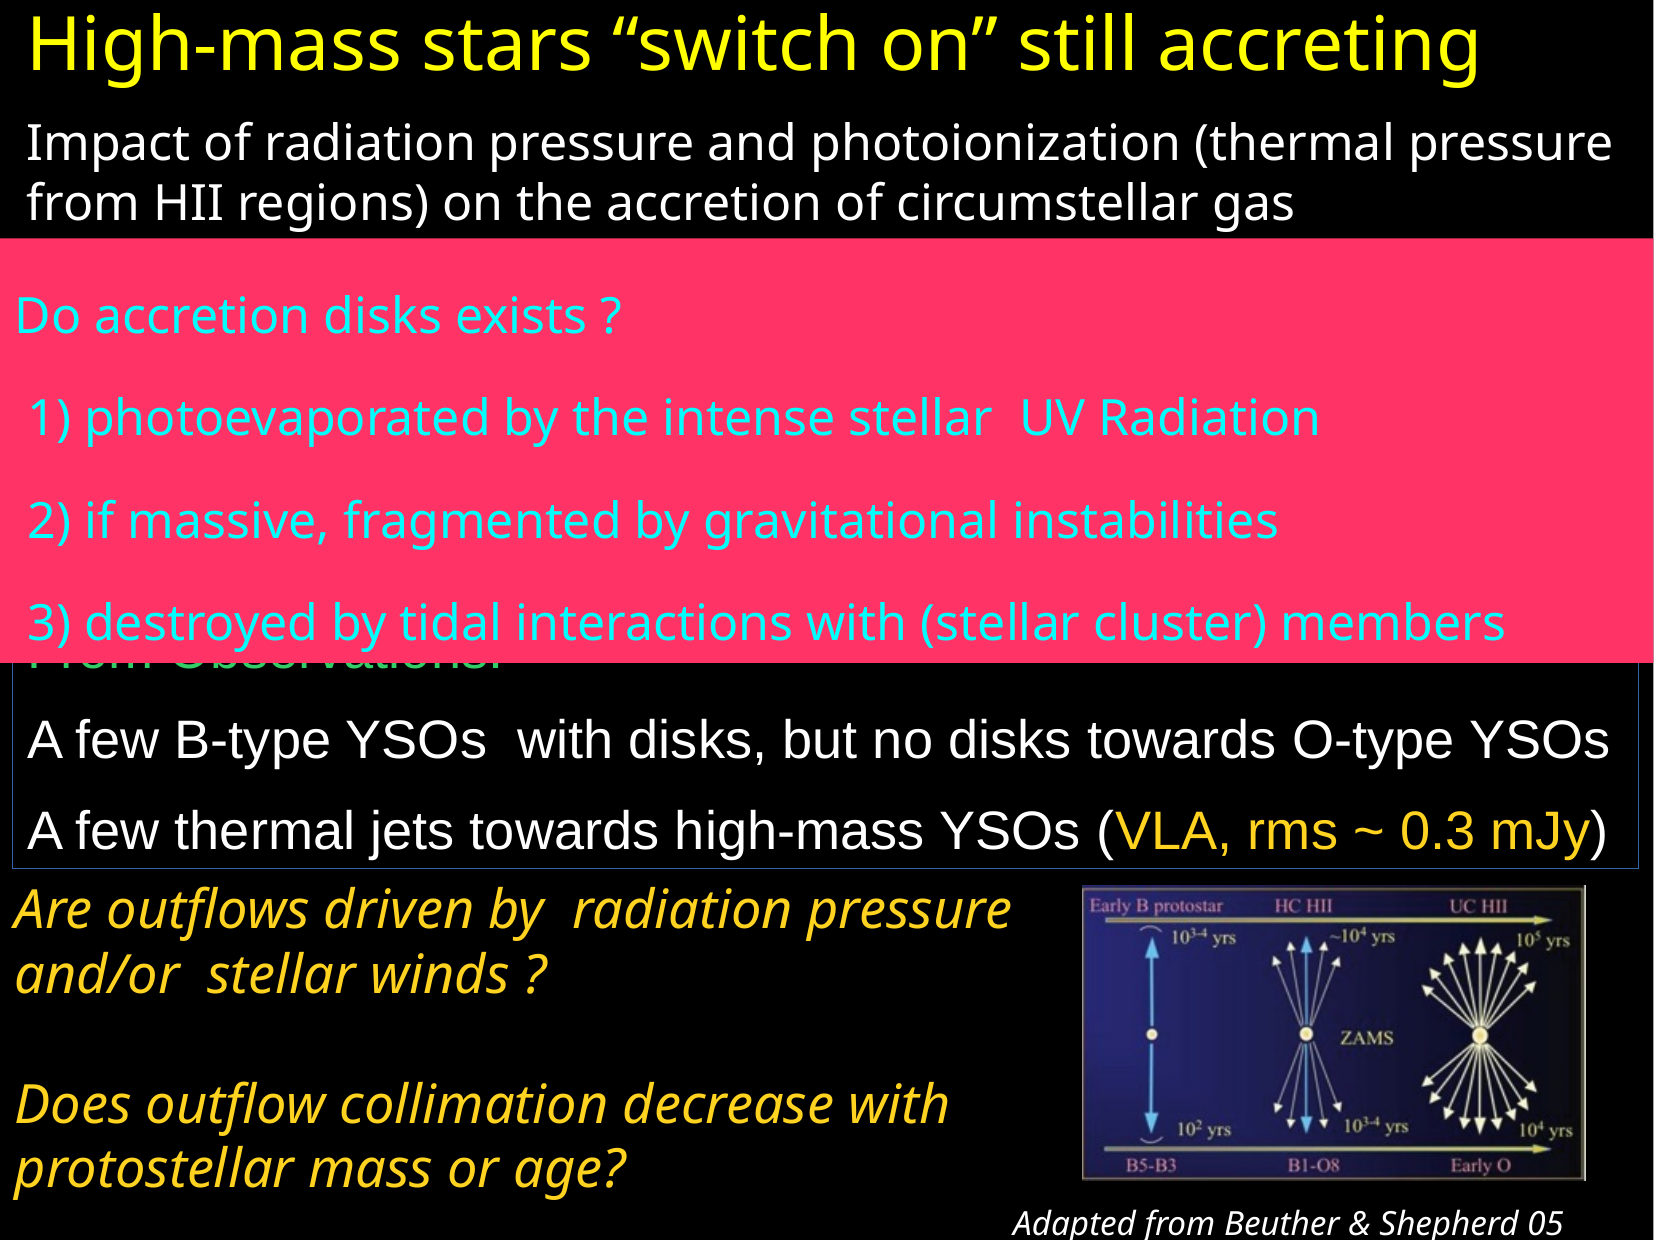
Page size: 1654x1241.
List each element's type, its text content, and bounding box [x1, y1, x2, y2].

text_box Do accretion disks exists ? 1) photoevaporated by the intense stellar UV Radiation 2) if massive, fragmented by gravitational instabilities 3) destroyed by tidal interactions with (stellar cluster) members [0, 238, 1654, 575]
text_box From Observations: A few B-type YSOs with disks, but no disks towards O-type YSOs A few thermal jets towards high-mass YSOs (VLA, rms ~ 0.3 mJy) [12, 663, 1639, 840]
text_box High-mass stars “switch on” still accreting Impact of radiation pressure and photoionization (thermal pressure from HII regions) on the accretion of circumstellar gas [11, 0, 1654, 238]
text_box Adapted from Beuther & Shepherd 05 [1083, 1174, 1654, 1241]
text_box Are outflows driven by radiation pressure and/or stellar winds ? Does outflow collimation decrease with protostellar mass or age? [0, 866, 1083, 1241]
picture [1083, 885, 1586, 1174]
